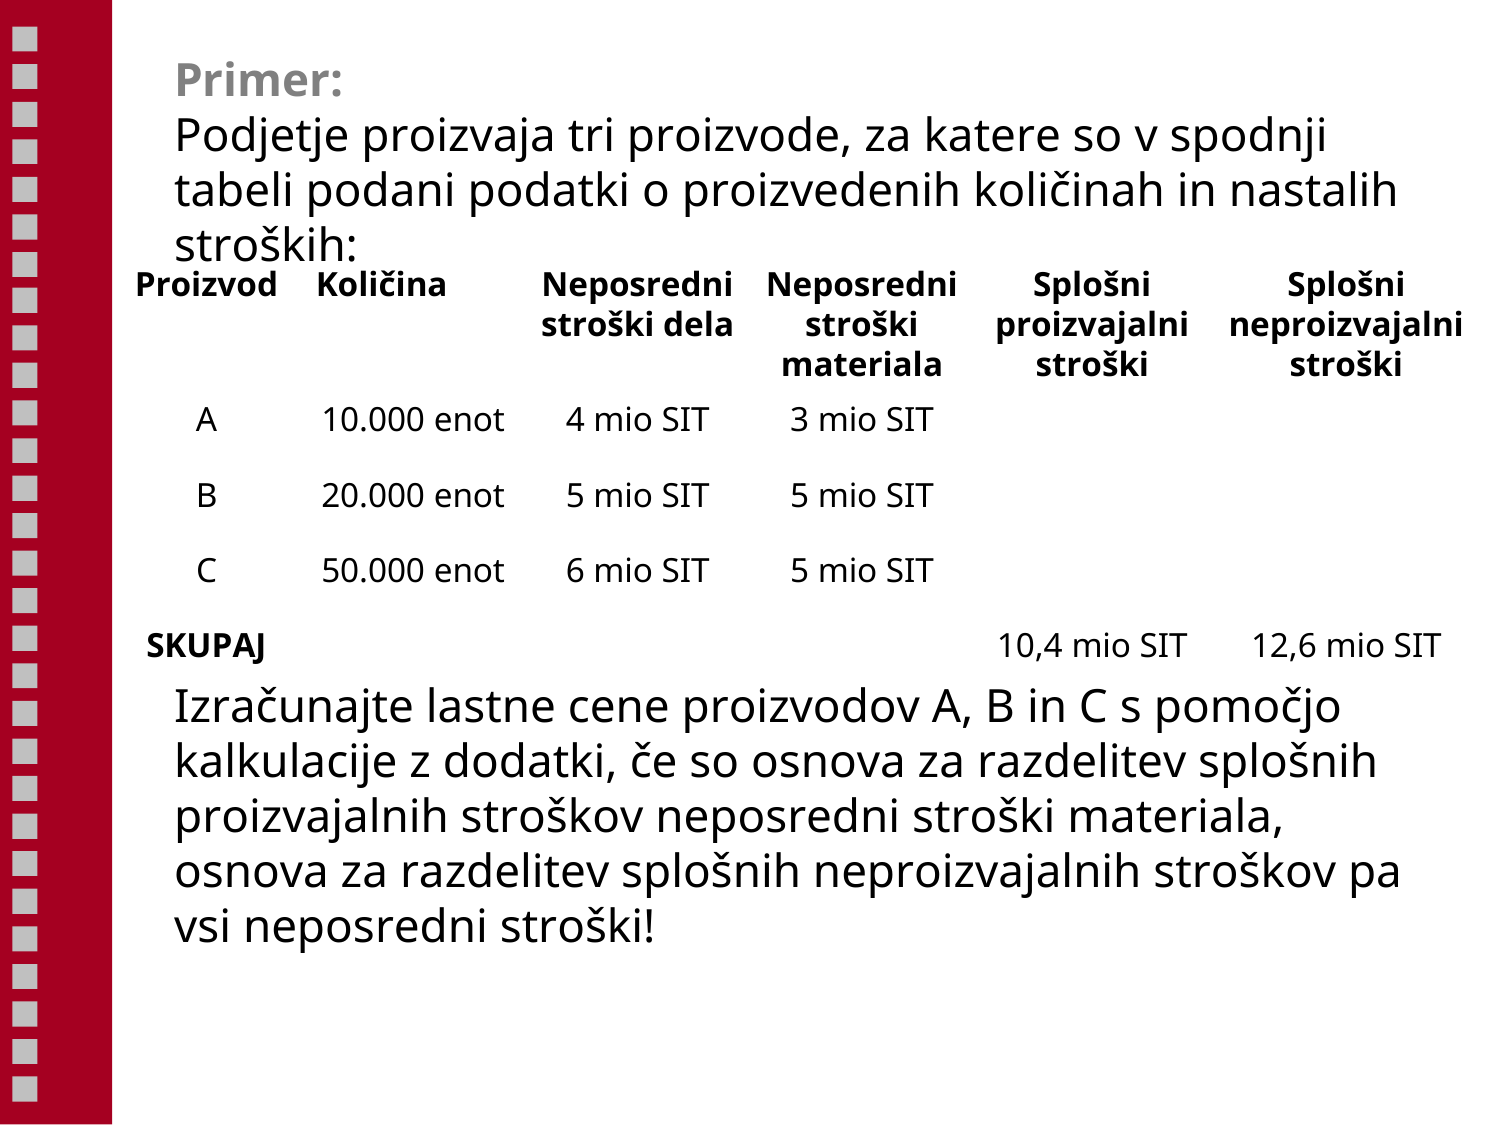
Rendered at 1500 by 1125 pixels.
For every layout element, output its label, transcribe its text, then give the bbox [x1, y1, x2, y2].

table_header Neposredni stroški dela [526, 255, 750, 391]
table_cell 10.000 enot [301, 391, 526, 466]
table_cell 10,4 mio SIT [974, 617, 1211, 692]
table_cell 5 mio SIT [750, 466, 974, 541]
table_cell 5 mio SIT [750, 541, 974, 617]
table_cell [1211, 466, 1482, 541]
table_header Neposredni stroški materiala [750, 255, 974, 391]
table_cell 6 mio SIT [526, 541, 750, 617]
table_cell [301, 617, 526, 692]
table_cell [1211, 541, 1482, 617]
table_header Splošni proizvajalni stroški [974, 255, 1211, 391]
table_header Proizvod [112, 255, 301, 391]
table_cell 4 mio SIT [526, 391, 750, 466]
text_box Primer: Podjetje proizvaja tri proizvode, za katere so v spodnji tabeli podani podatki o proizvedenih količinah in nastalih stroških: [159, 42, 1424, 255]
table_cell [750, 617, 974, 692]
table_cell [974, 391, 1211, 466]
table_cell [526, 617, 750, 692]
table_header Količina [301, 255, 526, 391]
table_cell SKUPAJ [112, 617, 301, 692]
table_cell 50.000 enot [301, 541, 526, 617]
table_cell 5 mio SIT [526, 466, 750, 541]
table_cell B [112, 466, 301, 541]
table_header Splošni neproizvajalni stroški [1211, 255, 1482, 391]
table_cell [1211, 391, 1482, 466]
table_cell A [112, 391, 301, 466]
table_cell [974, 541, 1211, 617]
table_cell 12,6 mio SIT [1211, 617, 1482, 692]
table_cell C [112, 541, 301, 617]
table_cell 3 mio SIT [750, 391, 974, 466]
table_cell [974, 466, 1211, 541]
table_cell 20.000 enot [301, 466, 526, 541]
text_box Izračunajte lastne cene proizvodov A, B in C s pomočjo kalkulacije z dodatki, če so osnova za razdelitev splošnih proizvajalnih stroškov neposredni stroški materiala, osnova za razdelitev splošnih neproizvajalnih stroškov pa vsi neposredni stroški! [159, 692, 1447, 960]
